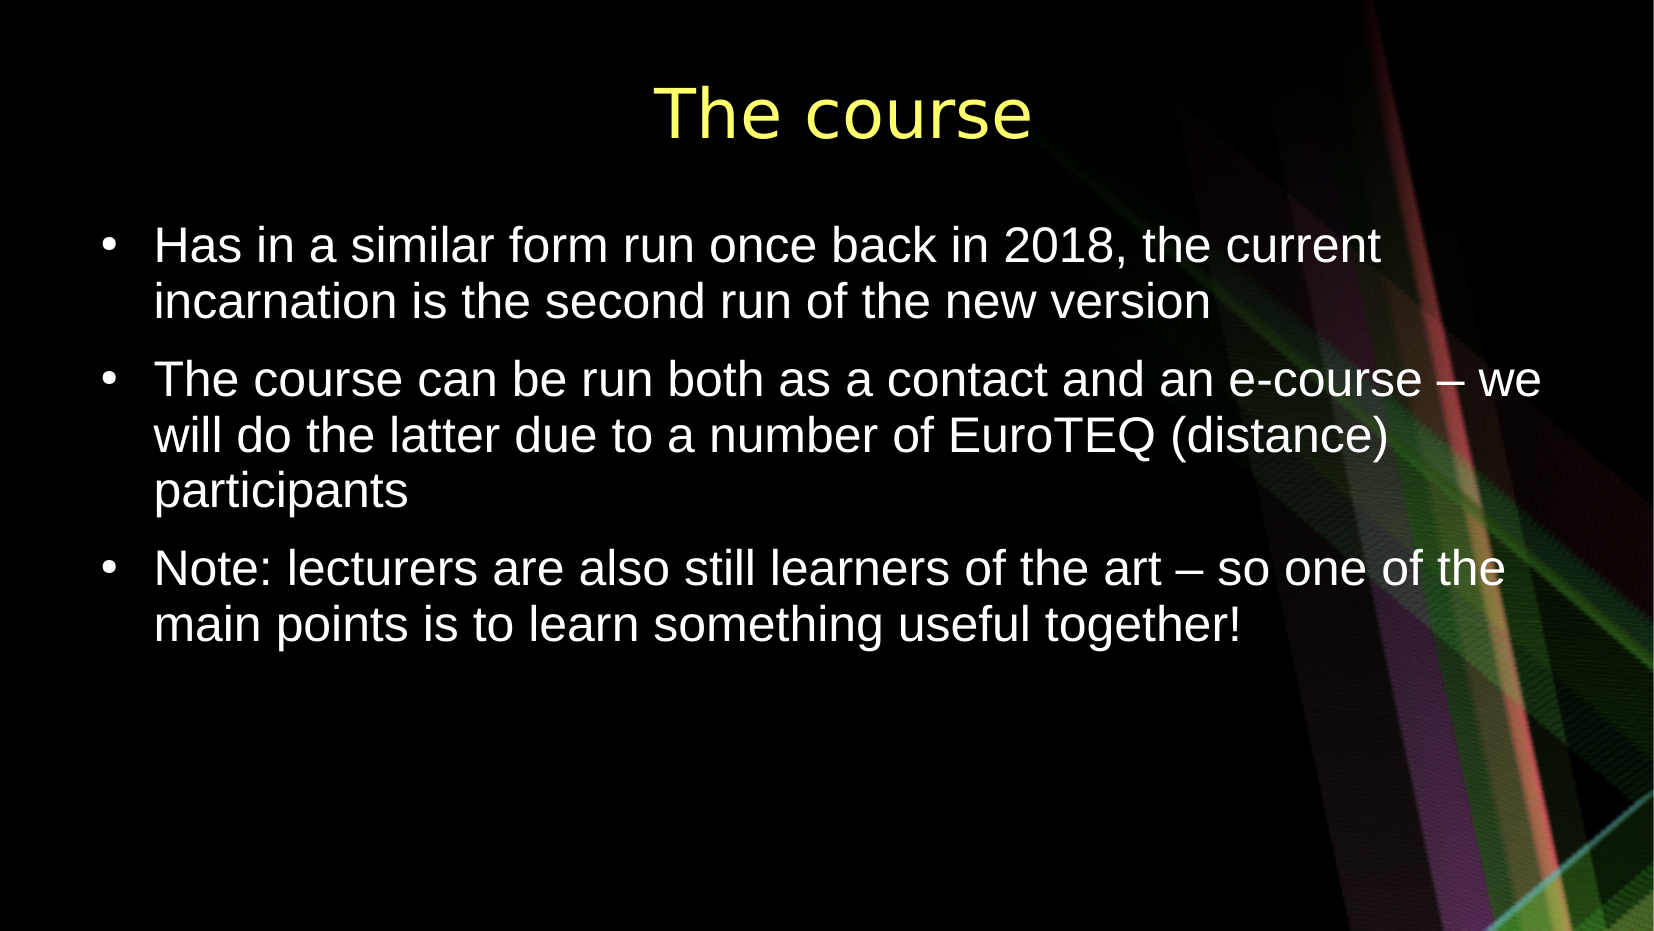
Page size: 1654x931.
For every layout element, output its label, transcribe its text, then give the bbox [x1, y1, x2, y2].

list Has in a similar form run once back in 2018, the current incarnation is the second run of the new version The course can be run both as a contact and an e-course – we will do the latter due to a number of EuroTEQ (distance) participants Note: lecturers are also still learners of the art – so one of the main points is to learn something useful together! [82, 217, 1607, 898]
title The course [82, 37, 1607, 193]
picture [0, 0, 1654, 931]
